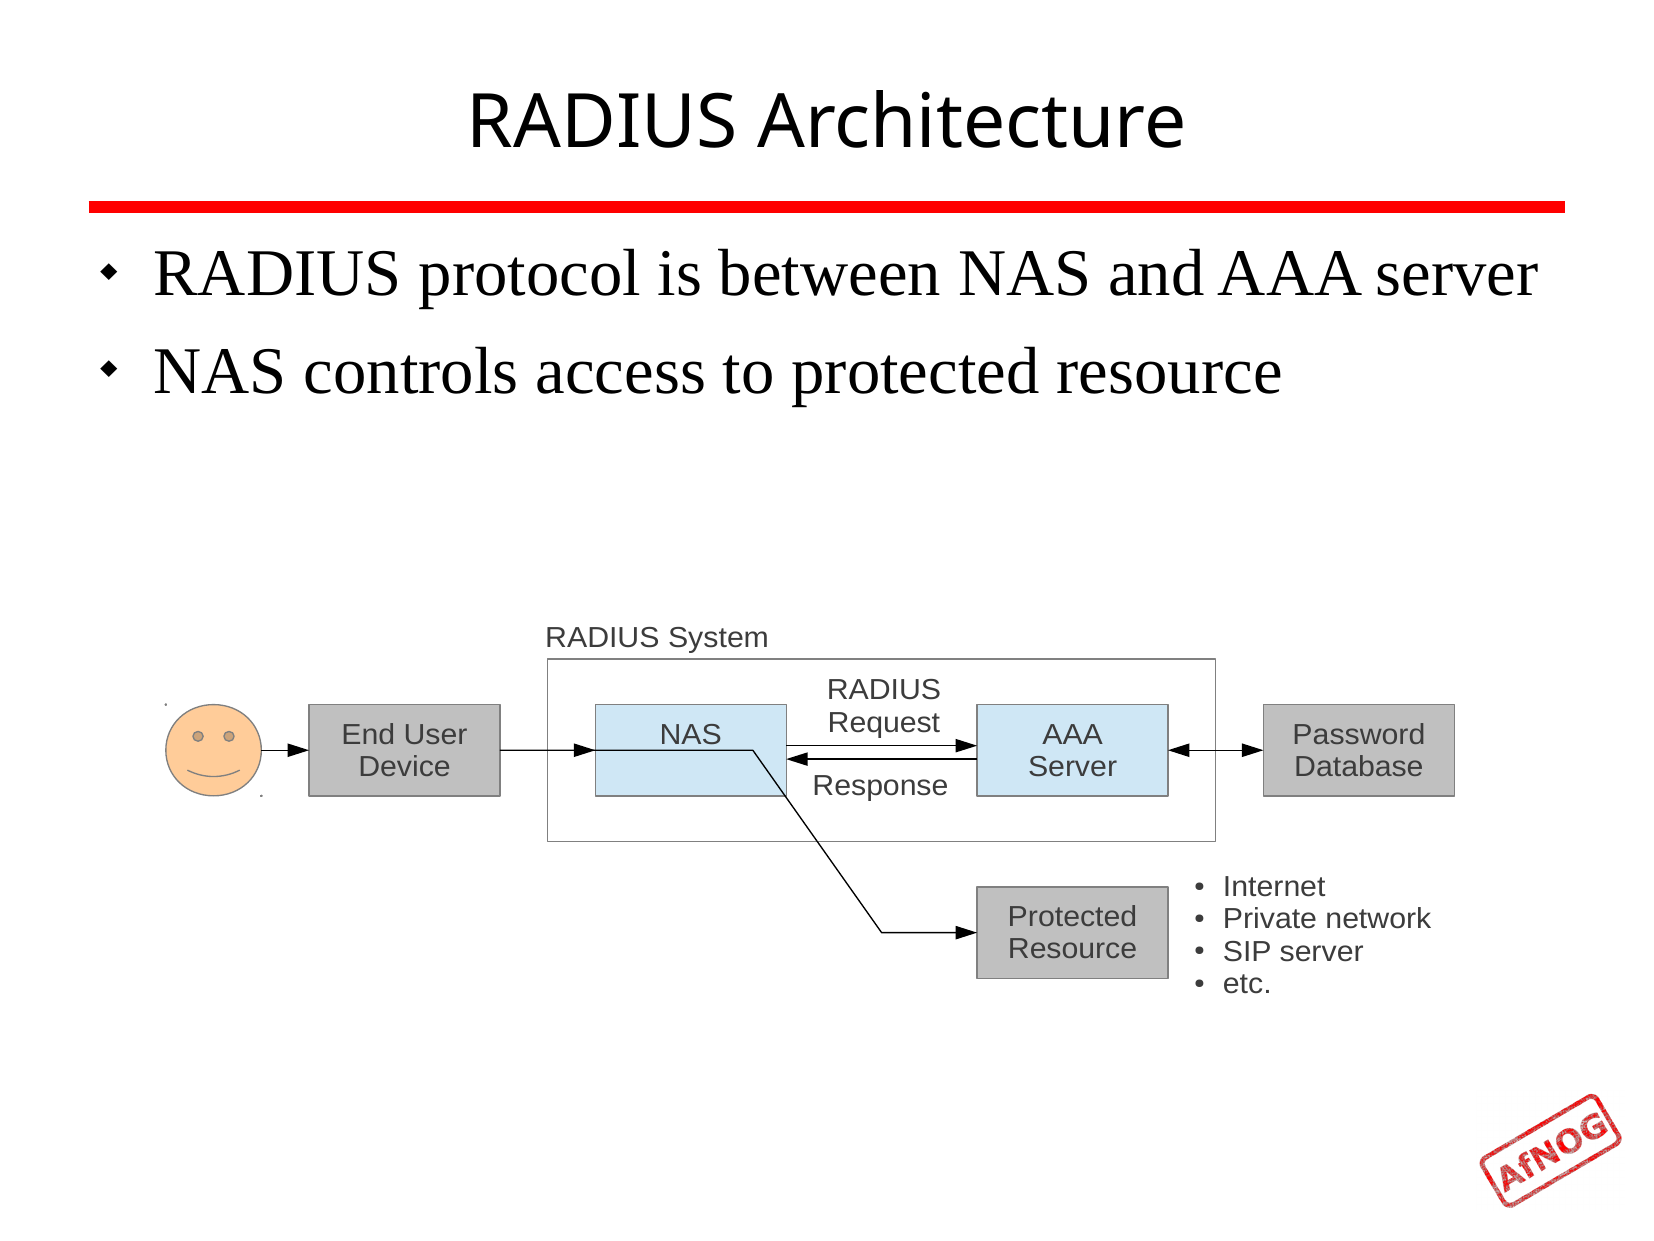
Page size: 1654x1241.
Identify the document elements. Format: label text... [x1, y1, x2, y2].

picture [1476, 1090, 1625, 1211]
list RADIUS protocol is between NAS and AAA server NAS controls access to protected resource [82, 236, 1571, 659]
title RADIUS Architecture [82, 29, 1571, 207]
picture [118, 567, 1536, 999]
